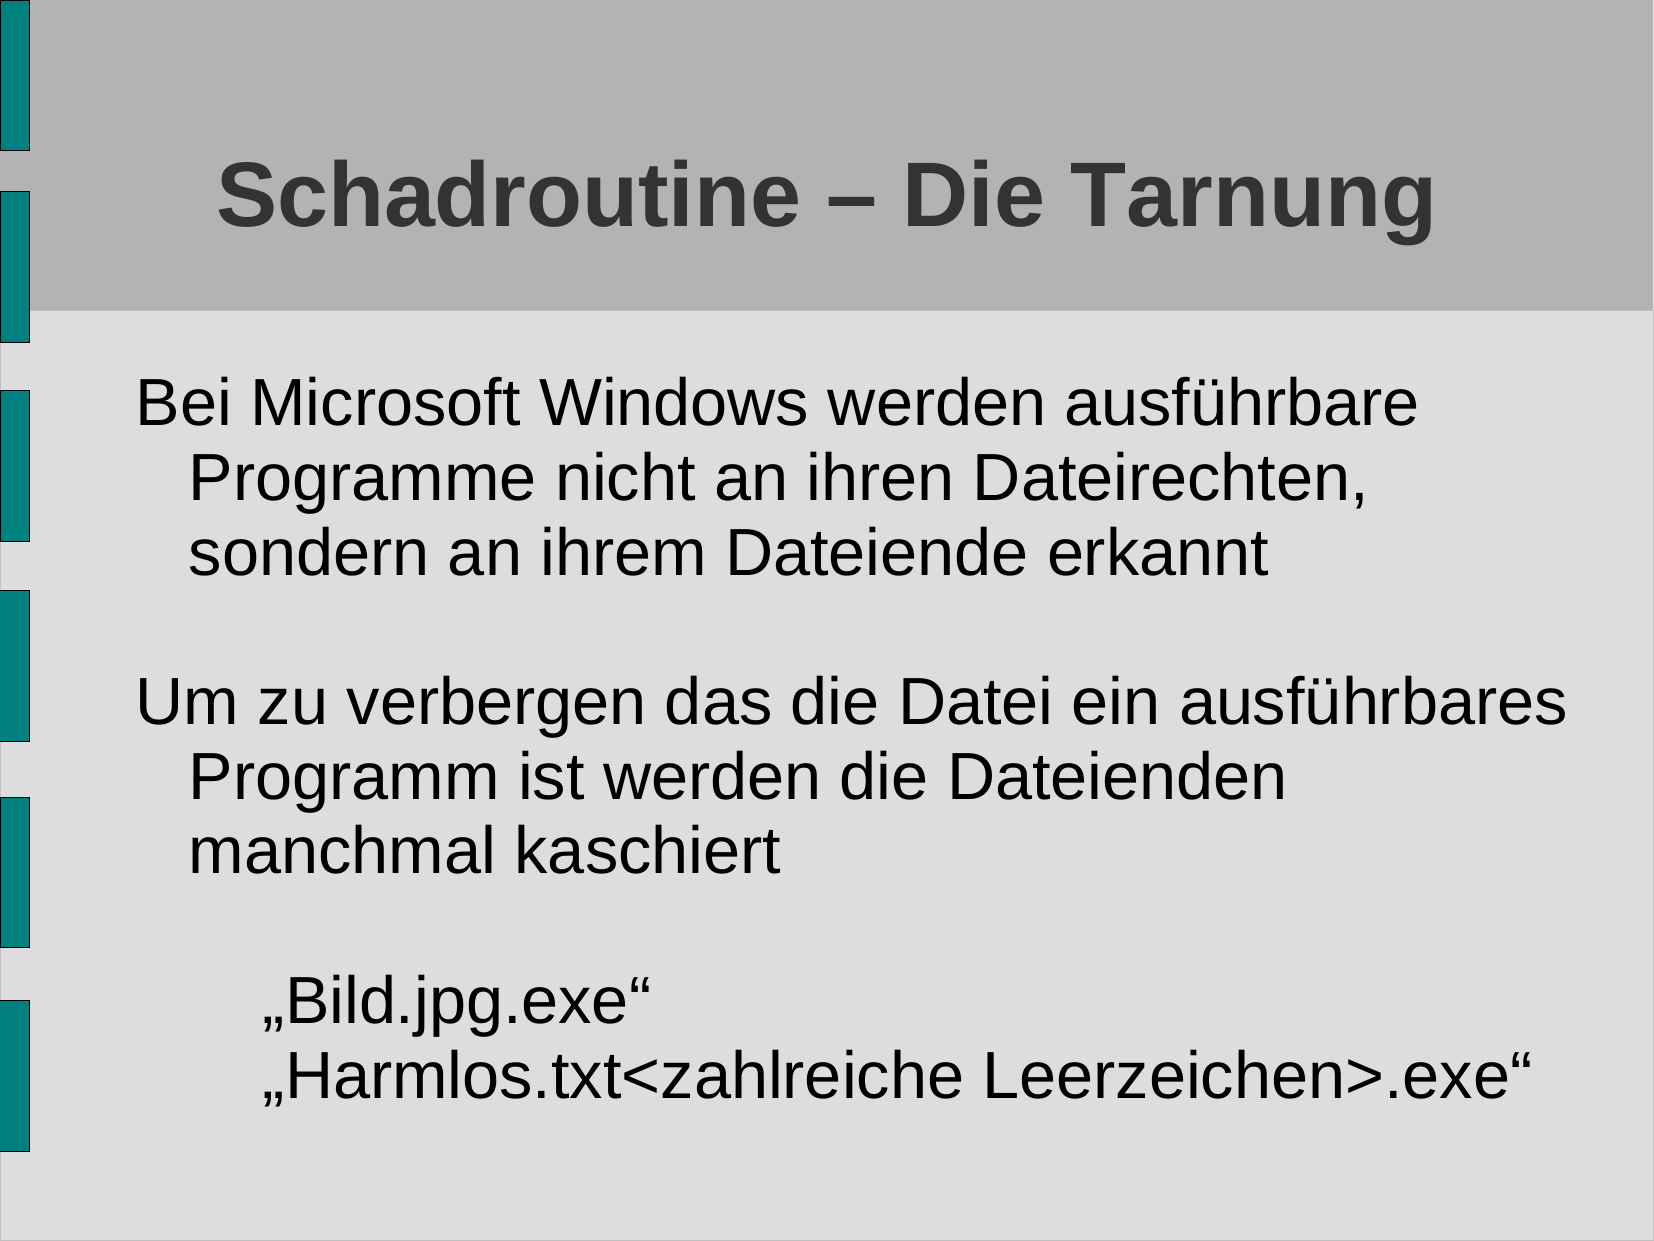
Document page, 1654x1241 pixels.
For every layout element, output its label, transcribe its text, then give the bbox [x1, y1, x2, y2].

list Bei Microsoft Windows werden ausführbare Programme nicht an ihren Dateirechten, sondern an ihrem Dateiende erkannt Um zu verbergen das die Datei ein ausführbares Programm ist werden die Dateienden manchmal kaschiert „Bild.jpg.exe“ „Harmlos.txt<zahlreiche Leerzeichen>.exe“ [118, 290, 1572, 1113]
title Schadroutine – Die Tarnung [121, 91, 1534, 290]
